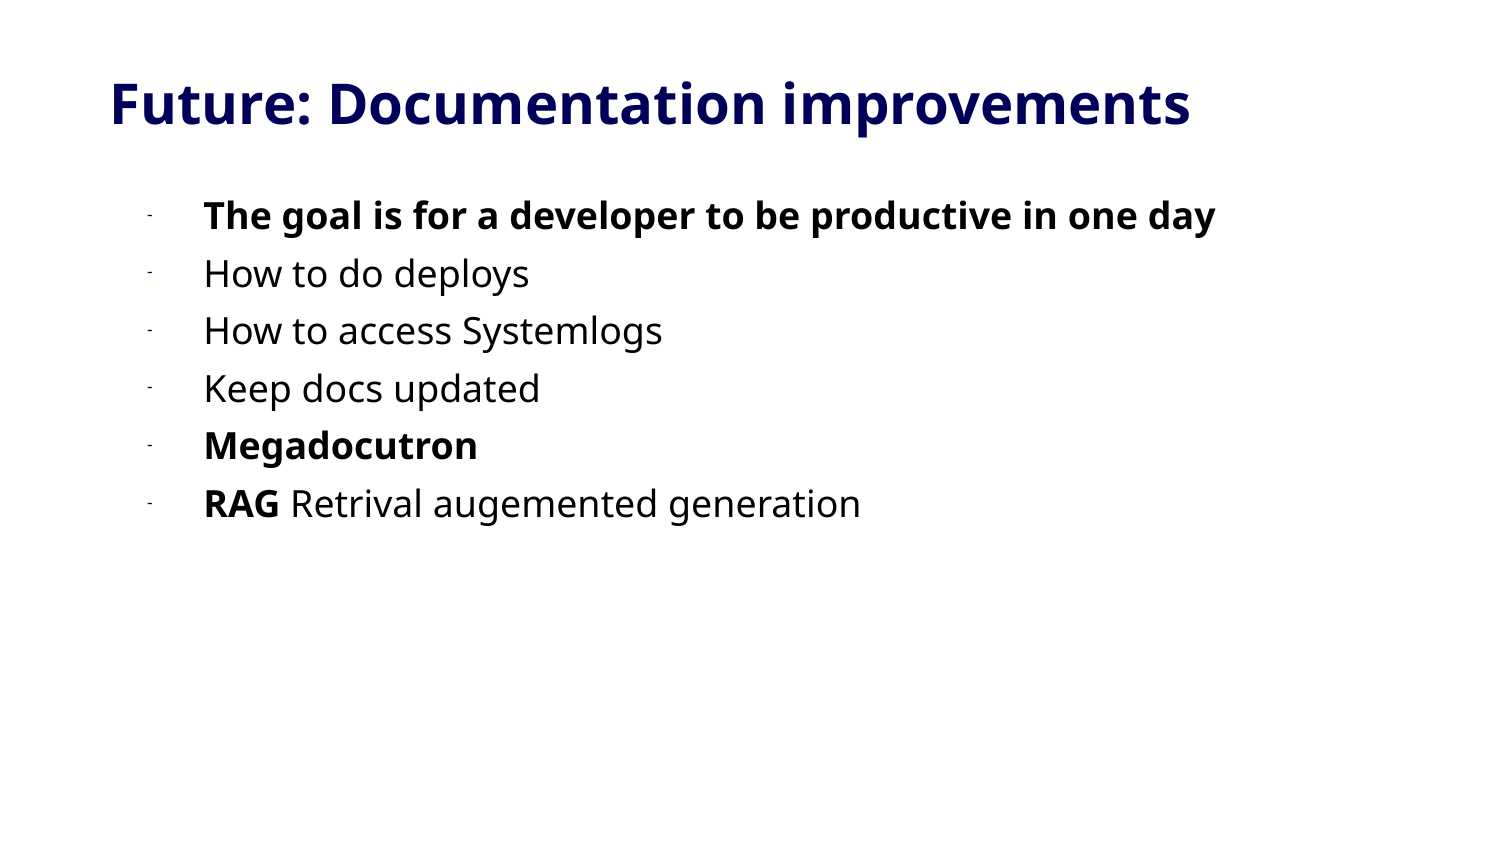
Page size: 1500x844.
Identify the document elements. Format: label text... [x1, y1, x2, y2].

title Future: Documentation improvements [94, 53, 1312, 164]
list The goal is for a developer to be productive in one day How to do deploys How to access Systemlogs Keep docs updated Megadocutron RAG Retrival augemented generation [94, 177, 1312, 739]
